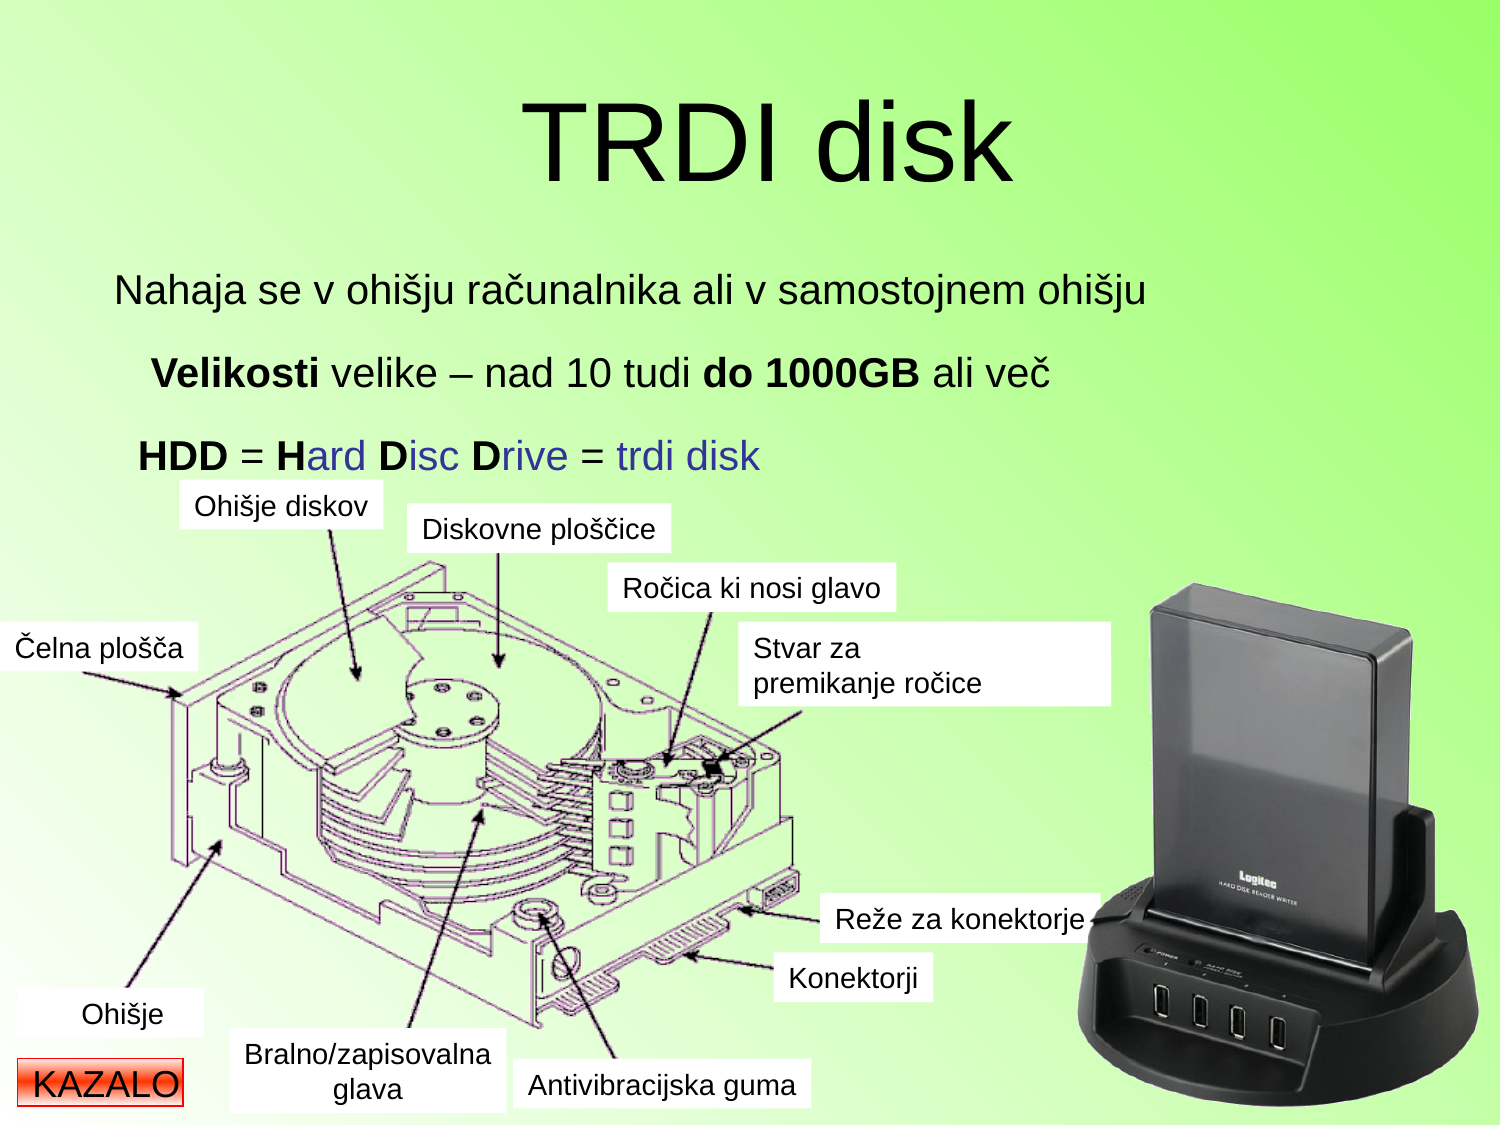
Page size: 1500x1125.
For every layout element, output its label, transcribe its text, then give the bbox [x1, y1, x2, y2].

text_box Stvar za premikanje ročice [738, 621, 1054, 707]
text_box HDD = Hard Disc Drive = trdi disk [123, 420, 776, 486]
text_box Reže za konektorje [820, 893, 1054, 943]
text_box Velikosti velike – nad 10 tudi do 1000GB ali več [135, 338, 1066, 403]
text_box KAZALO [17, 1058, 183, 1106]
text_box Bralno/zapisovalna glava [229, 1028, 507, 1113]
text_box Čelna plošča [0, 621, 199, 672]
text_box Nahaja se v ohišju računalnika ali v samostojnem ohišju [99, 255, 1163, 321]
text_box Ročica ki nosi glavo [607, 562, 897, 613]
text_box Ohišje [17, 987, 204, 1038]
text_box Ohišje diskov [179, 479, 384, 530]
title TRDI disk [466, 42, 1069, 231]
text_box Diskovne ploščice [407, 503, 672, 554]
picture [1054, 562, 1500, 1125]
text_box Antivibracijska guma [513, 1058, 812, 1109]
text_box Konektorji [773, 952, 934, 1003]
picture [29, 491, 1025, 1089]
